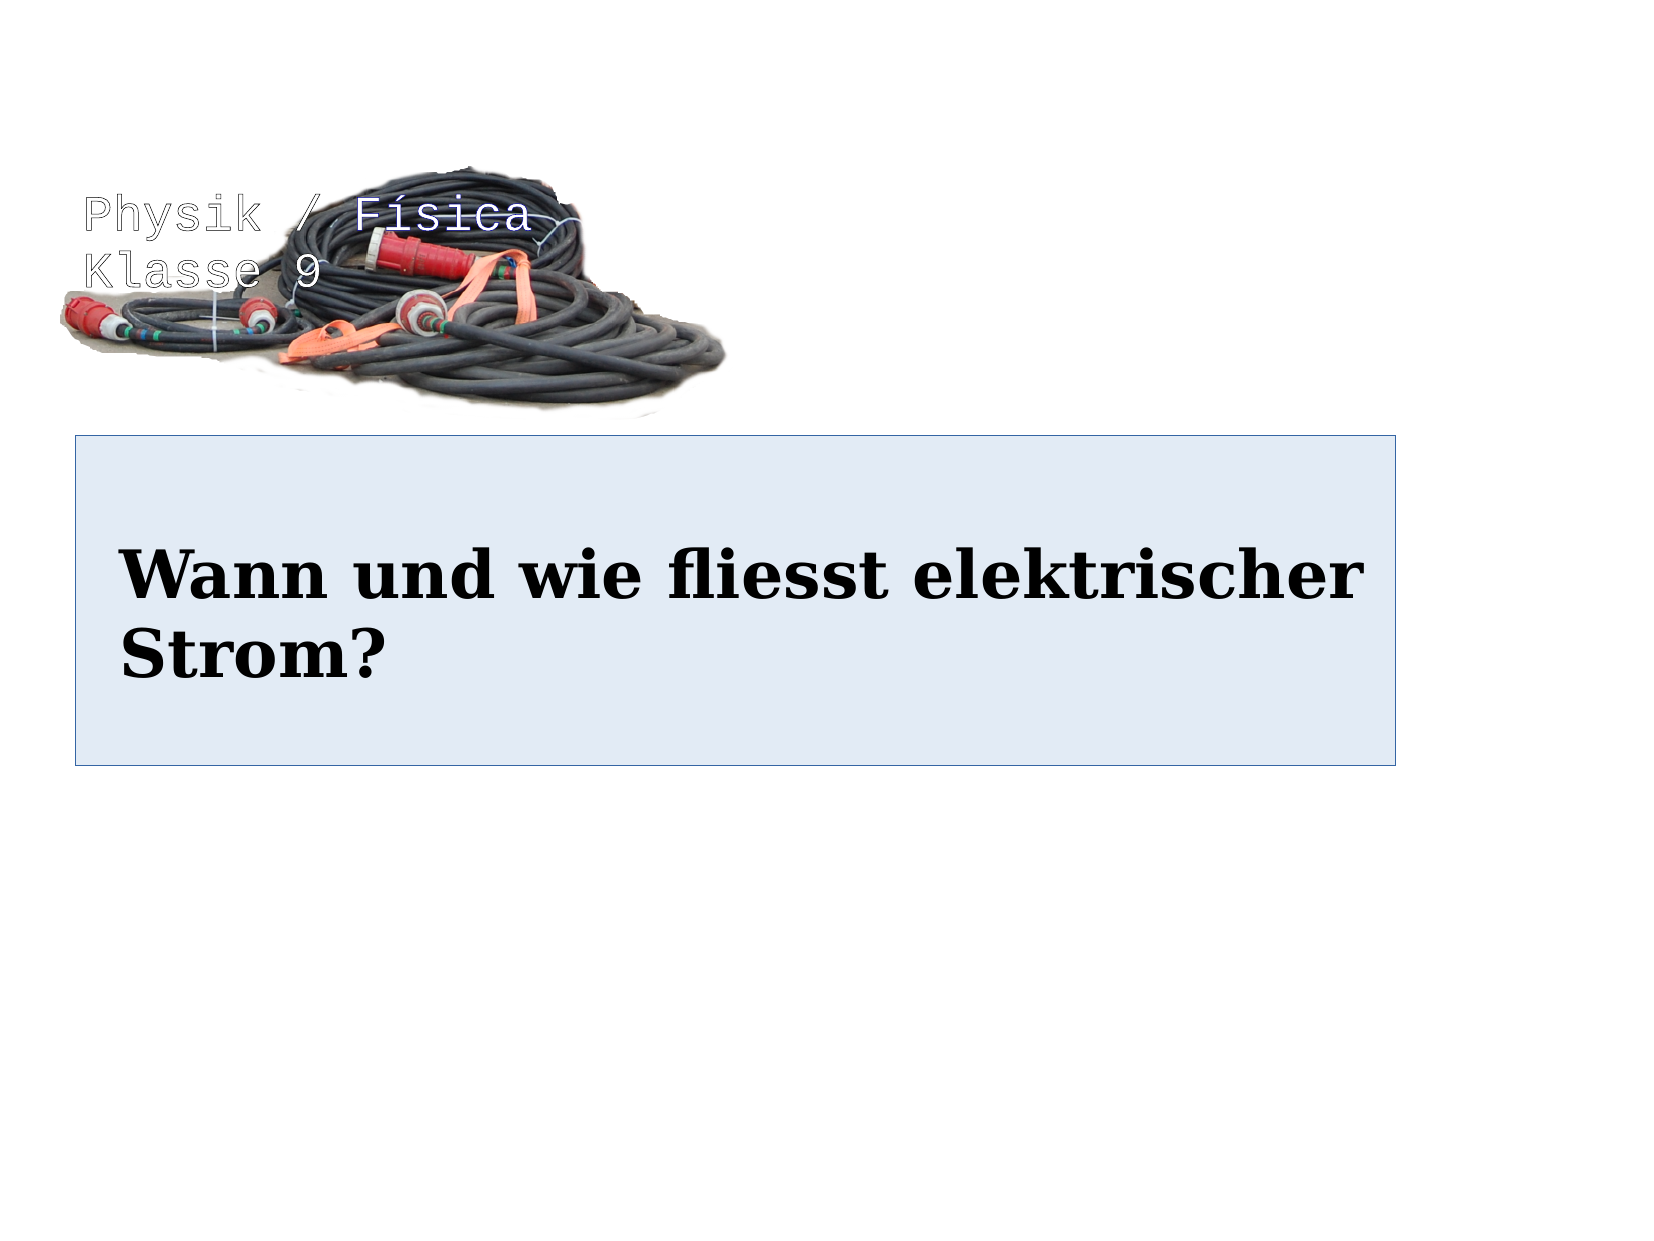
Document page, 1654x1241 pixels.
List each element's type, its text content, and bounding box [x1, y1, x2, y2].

text_box [75, 435, 105, 766]
picture [60, 164, 736, 421]
subtitle Physik / Física Klasse 9 [82, 115, 736, 376]
text_box Wann und wie fliesst elektrischer Strom? [105, 435, 1486, 1171]
